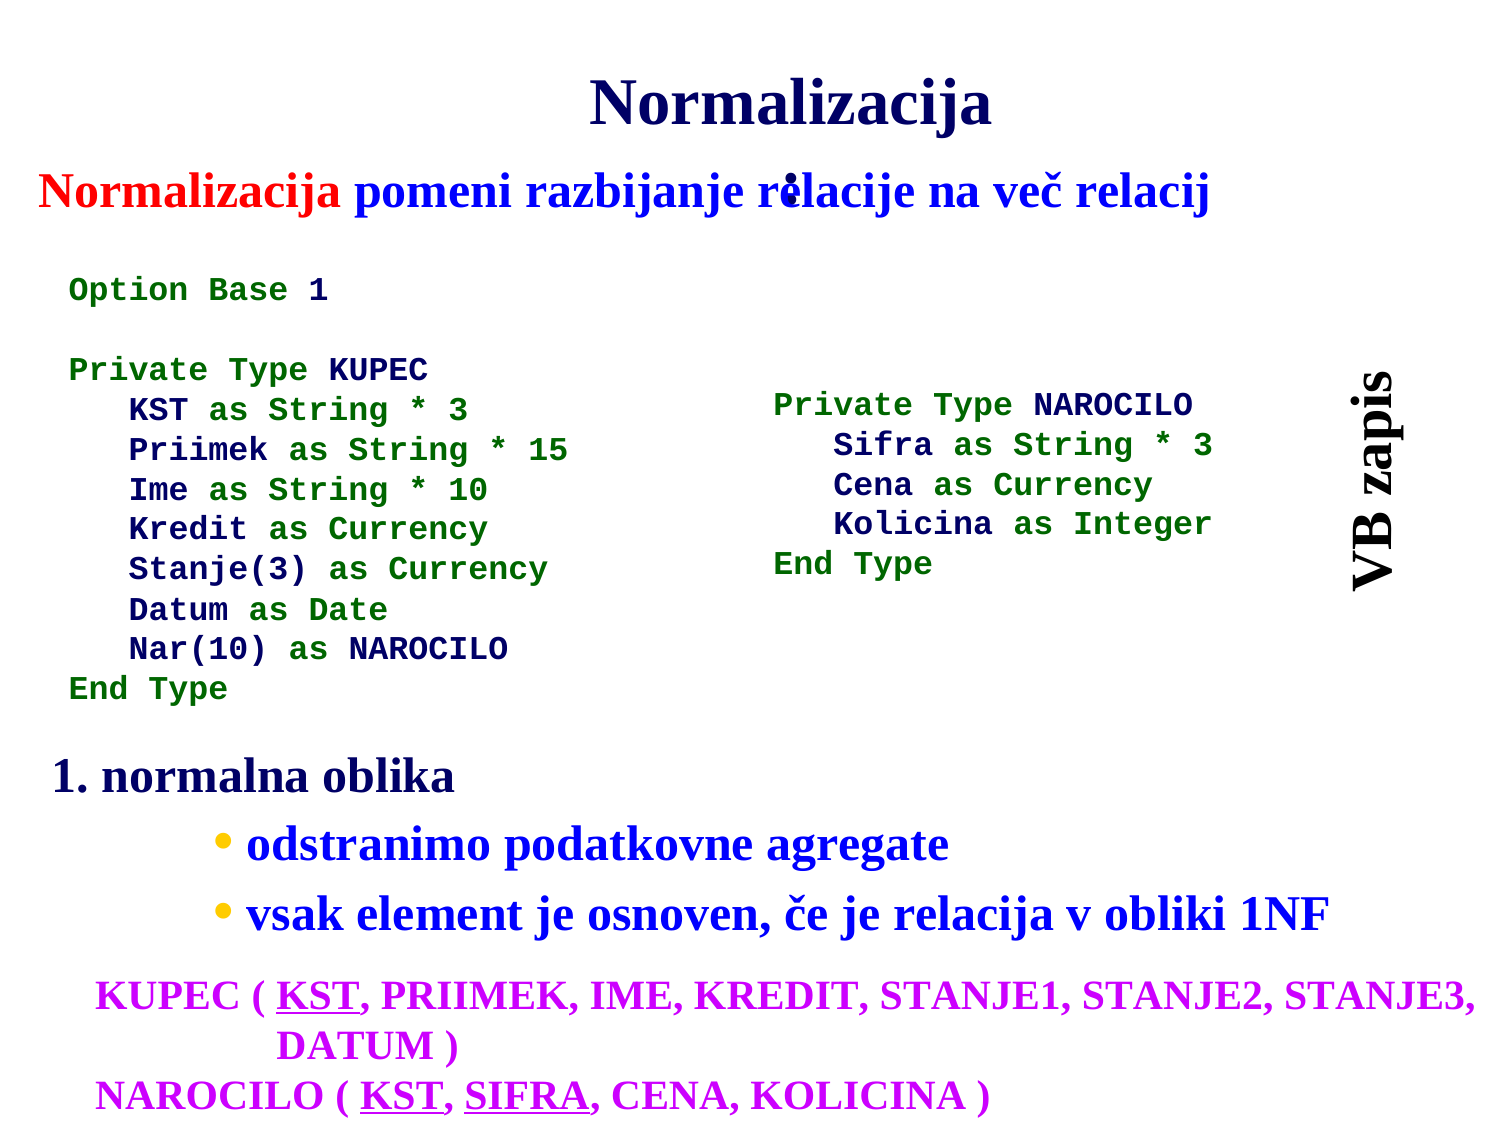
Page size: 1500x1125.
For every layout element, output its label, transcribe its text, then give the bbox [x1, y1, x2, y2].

text_box [49, 249, 1323, 722]
text_box 1. normalna oblika • odstranimo podatkovne agregate • vsak element je osnoven, če je relacija v obliki 1NF [36, 734, 1347, 951]
text_box Normalizacija pomeni razbijanje relacije na več relacij [23, 149, 1240, 226]
text_box Option Base 1 Private Type KUPEC KST as String * 3 Priimek as String * 15 Ime as String * 10 Kredit as Currency Stanje(3) as Currency Datum as Date Nar(10) as NAROCILO End Type [53, 259, 584, 715]
text_box Normalizacija: [563, 49, 1020, 149]
text_box VB zapis [1325, 249, 1411, 713]
text_box KUPEC ( KST, PRIIMEK, IME, KREDIT, STANJE1, STANJE2, STANJE3, DATUM ) NAROCILO ( KST, SIFRA, CENA, KOLICINA ) [48, 959, 1500, 1125]
text_box Private Type NAROCILO Sifra as String * 3 Cena as Currency Kolicina as Integer End Type [758, 374, 1229, 590]
